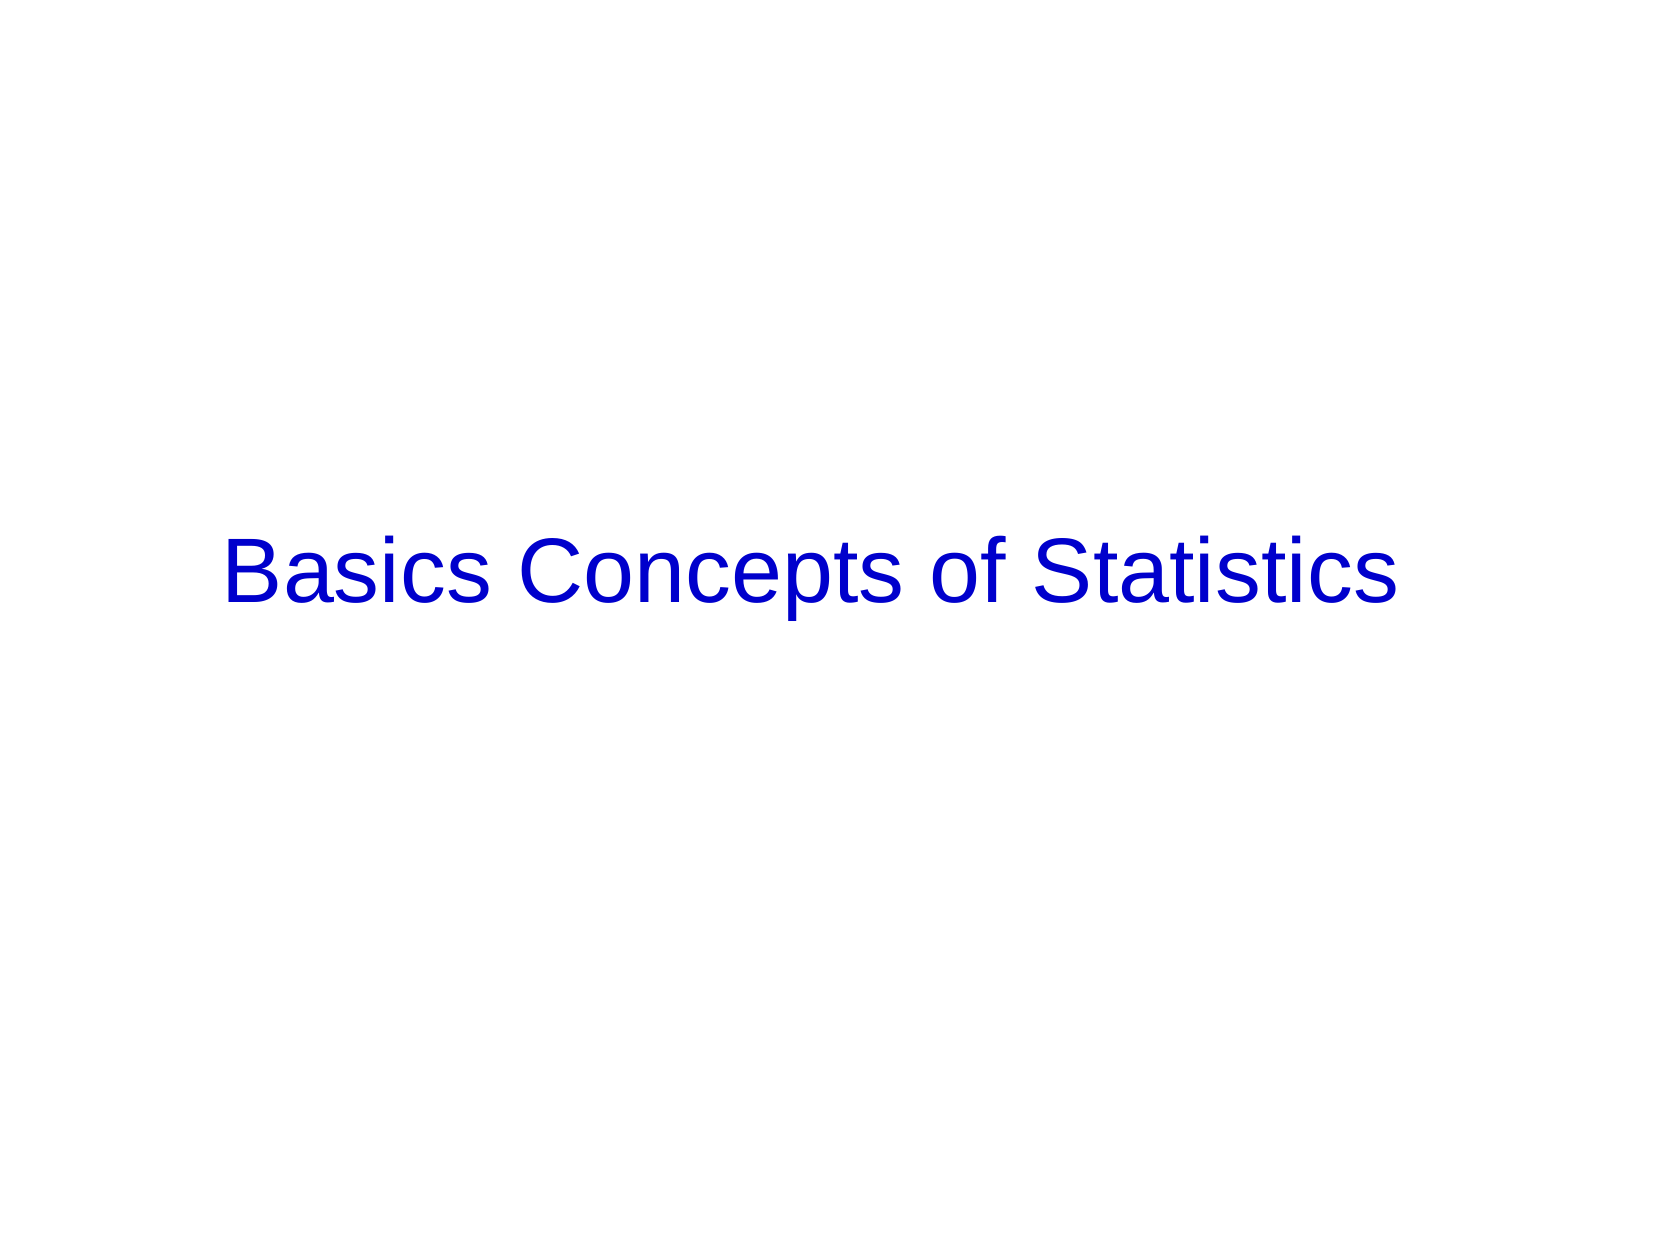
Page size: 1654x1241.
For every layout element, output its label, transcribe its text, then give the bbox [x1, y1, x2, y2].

title Basics Concepts of Statistics [80, 503, 1543, 634]
